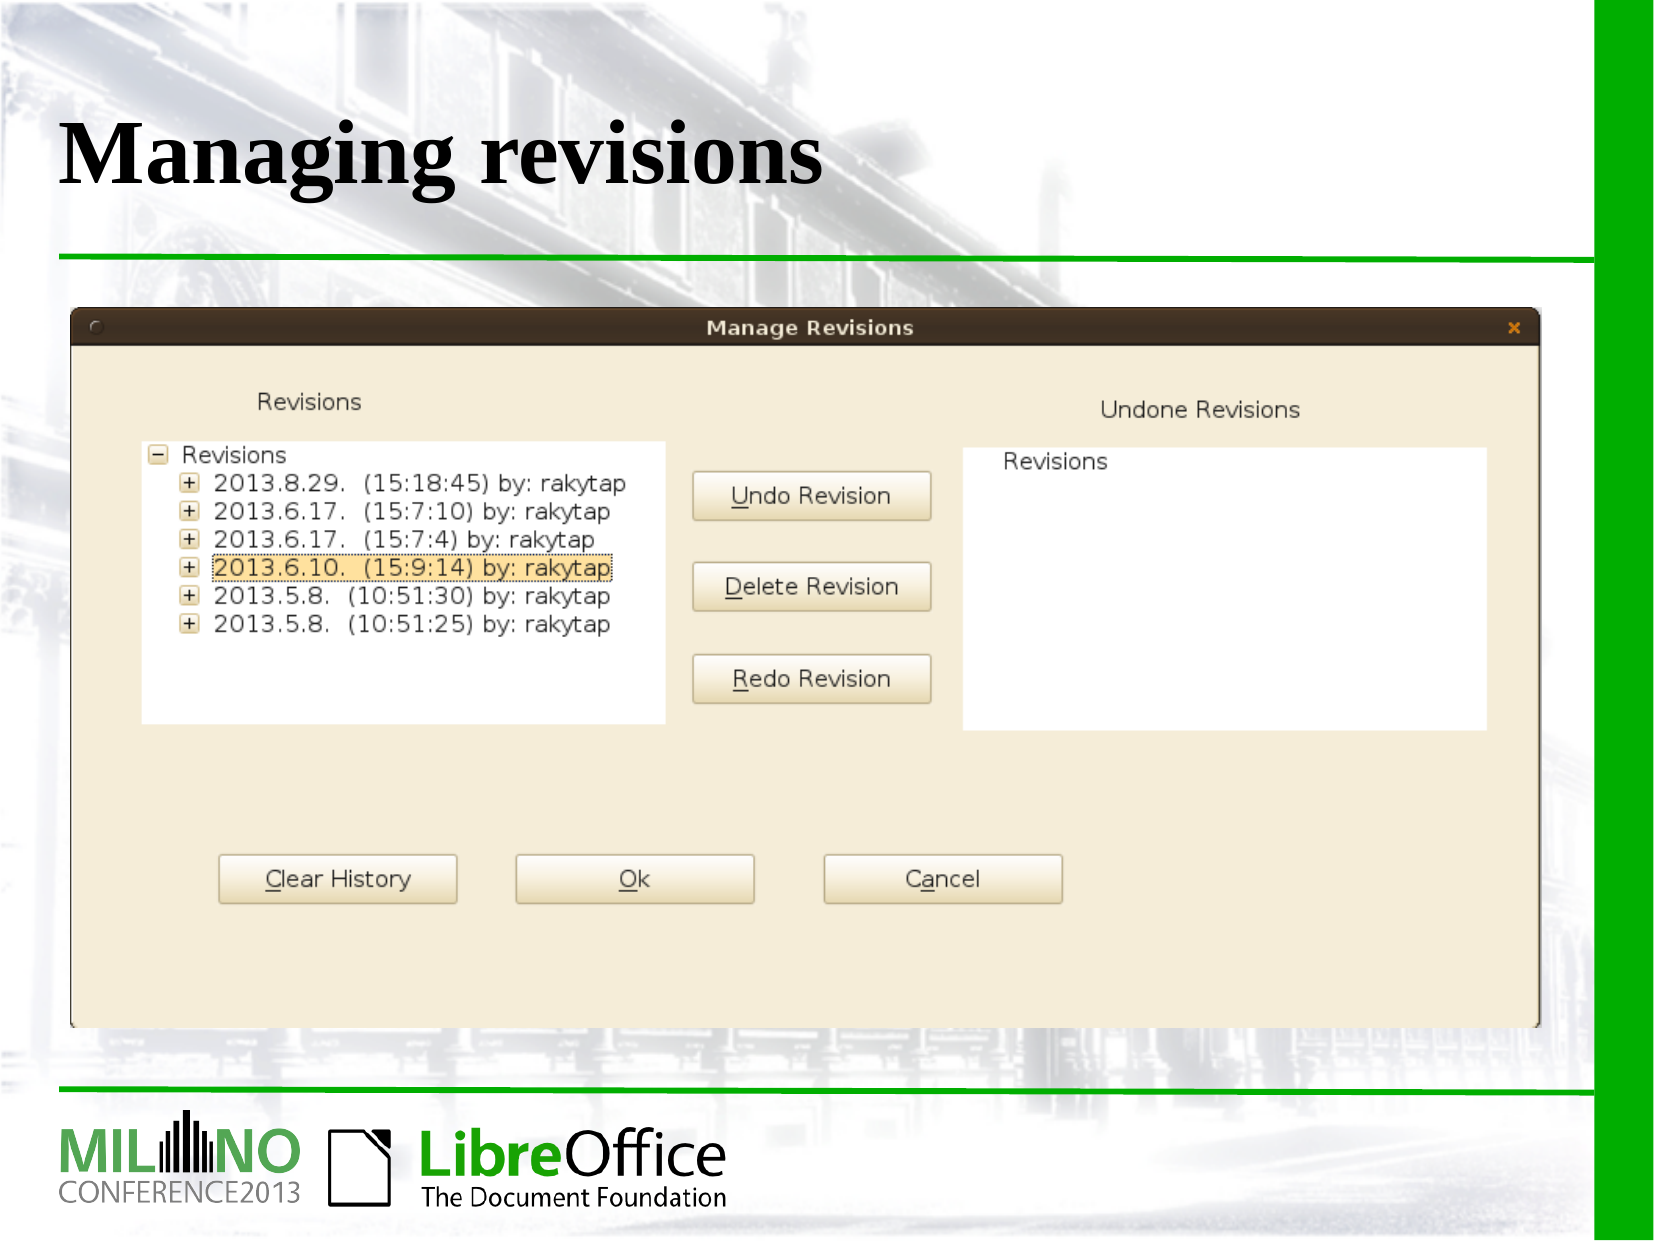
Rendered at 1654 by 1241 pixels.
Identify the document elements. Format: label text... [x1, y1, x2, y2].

picture [0, 1, 1594, 1241]
title Managing revisions [59, 49, 1548, 257]
